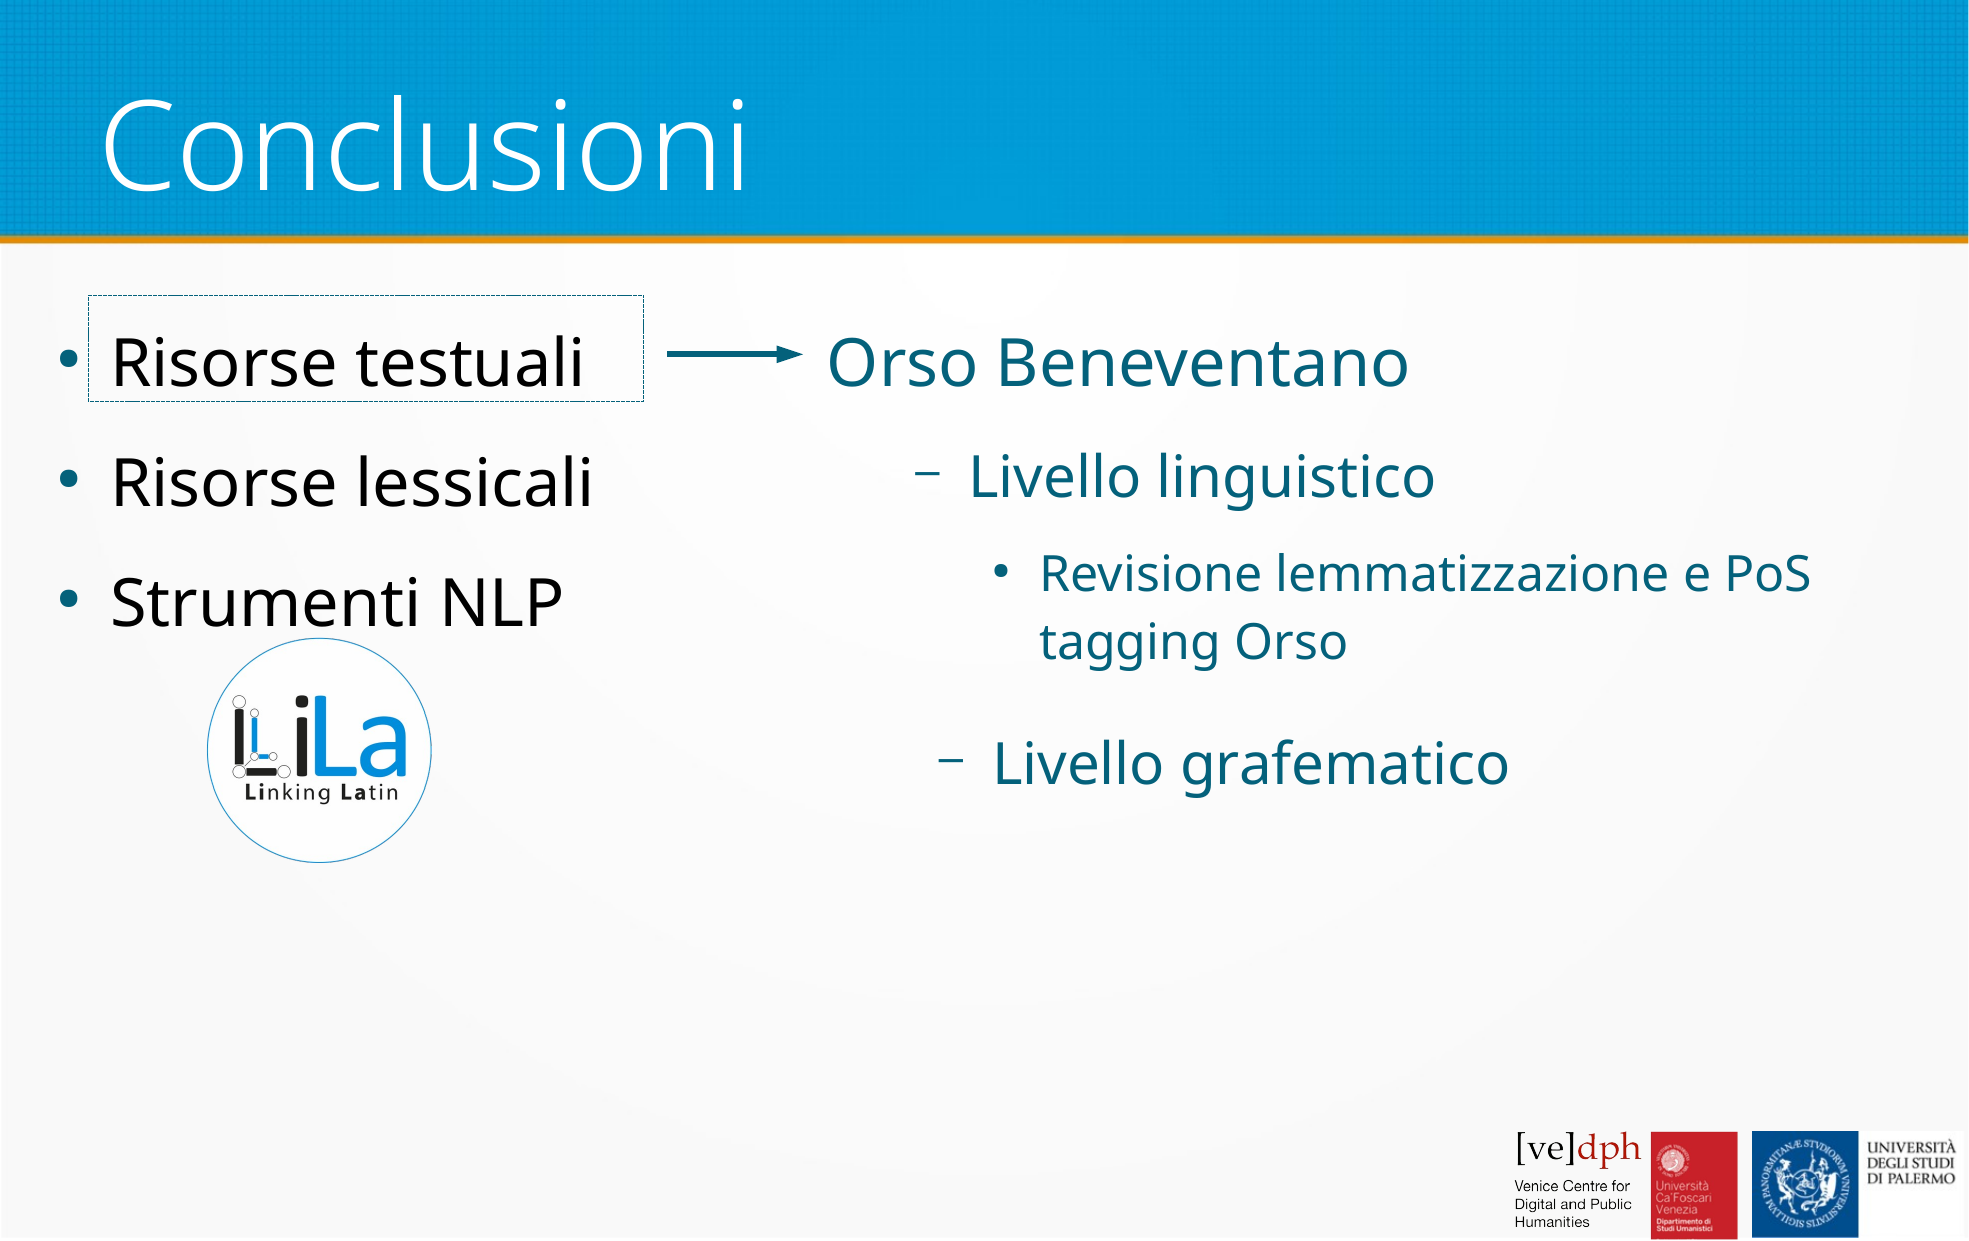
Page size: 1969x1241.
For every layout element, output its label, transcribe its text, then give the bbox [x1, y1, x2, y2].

list Risorse testuali Risorse lessicali Strumenti NLP [39, 315, 899, 1081]
picture [0, 233, 1969, 1241]
title Conclusioni [98, 19, 1870, 227]
list Livello grafematico [850, 722, 1860, 1134]
list Orso Beneventano Livello linguistico Revisione lemmatizzazione e PoS tagging Orso [826, 315, 1861, 721]
